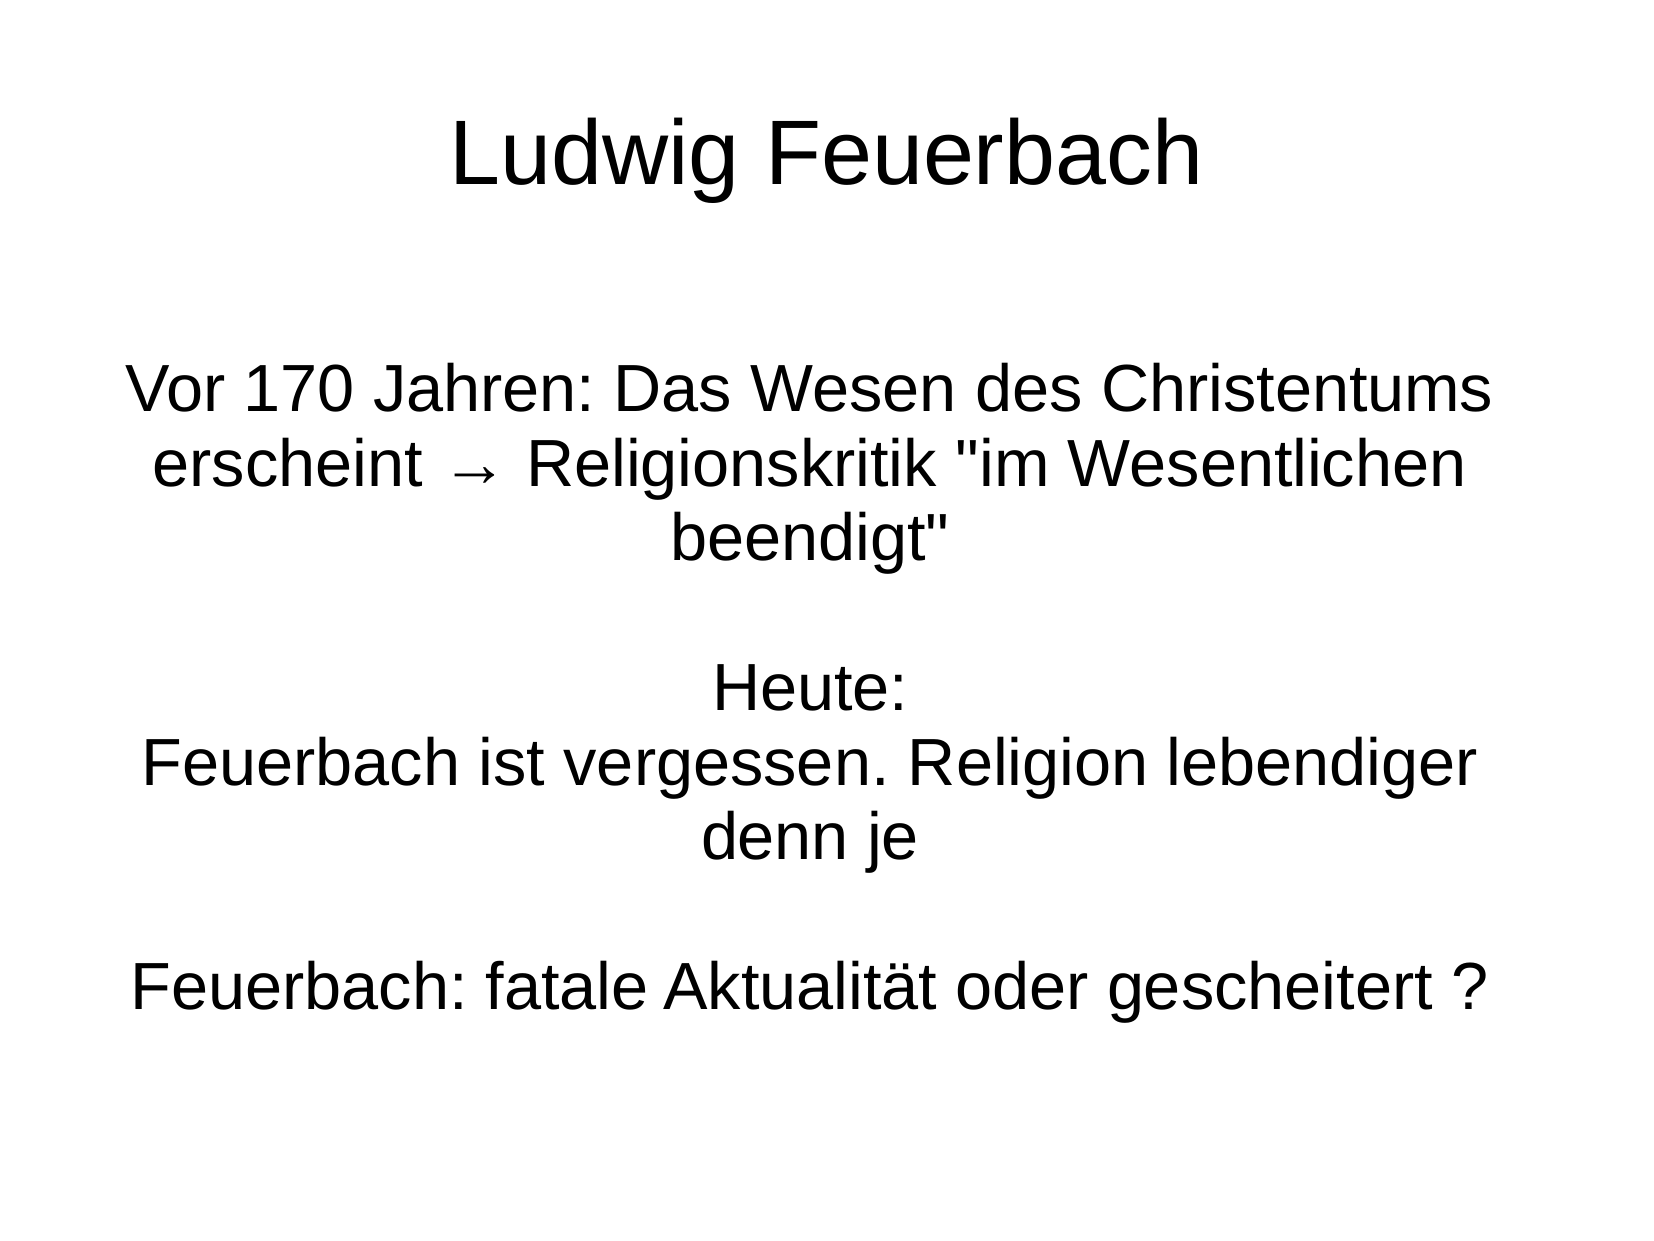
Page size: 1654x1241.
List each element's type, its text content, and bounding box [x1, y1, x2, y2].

subtitle Vor 170 Jahren: Das Wesen des Christentums erscheint → Religionskritik "im Wesentlichen beendigt" Heute: Feuerbach ist vergessen. Religion lebendiger denn je Feuerbach: fatale Aktualität oder gescheitert ? [82, 275, 1538, 1024]
title Ludwig Feuerbach [82, 49, 1571, 257]
